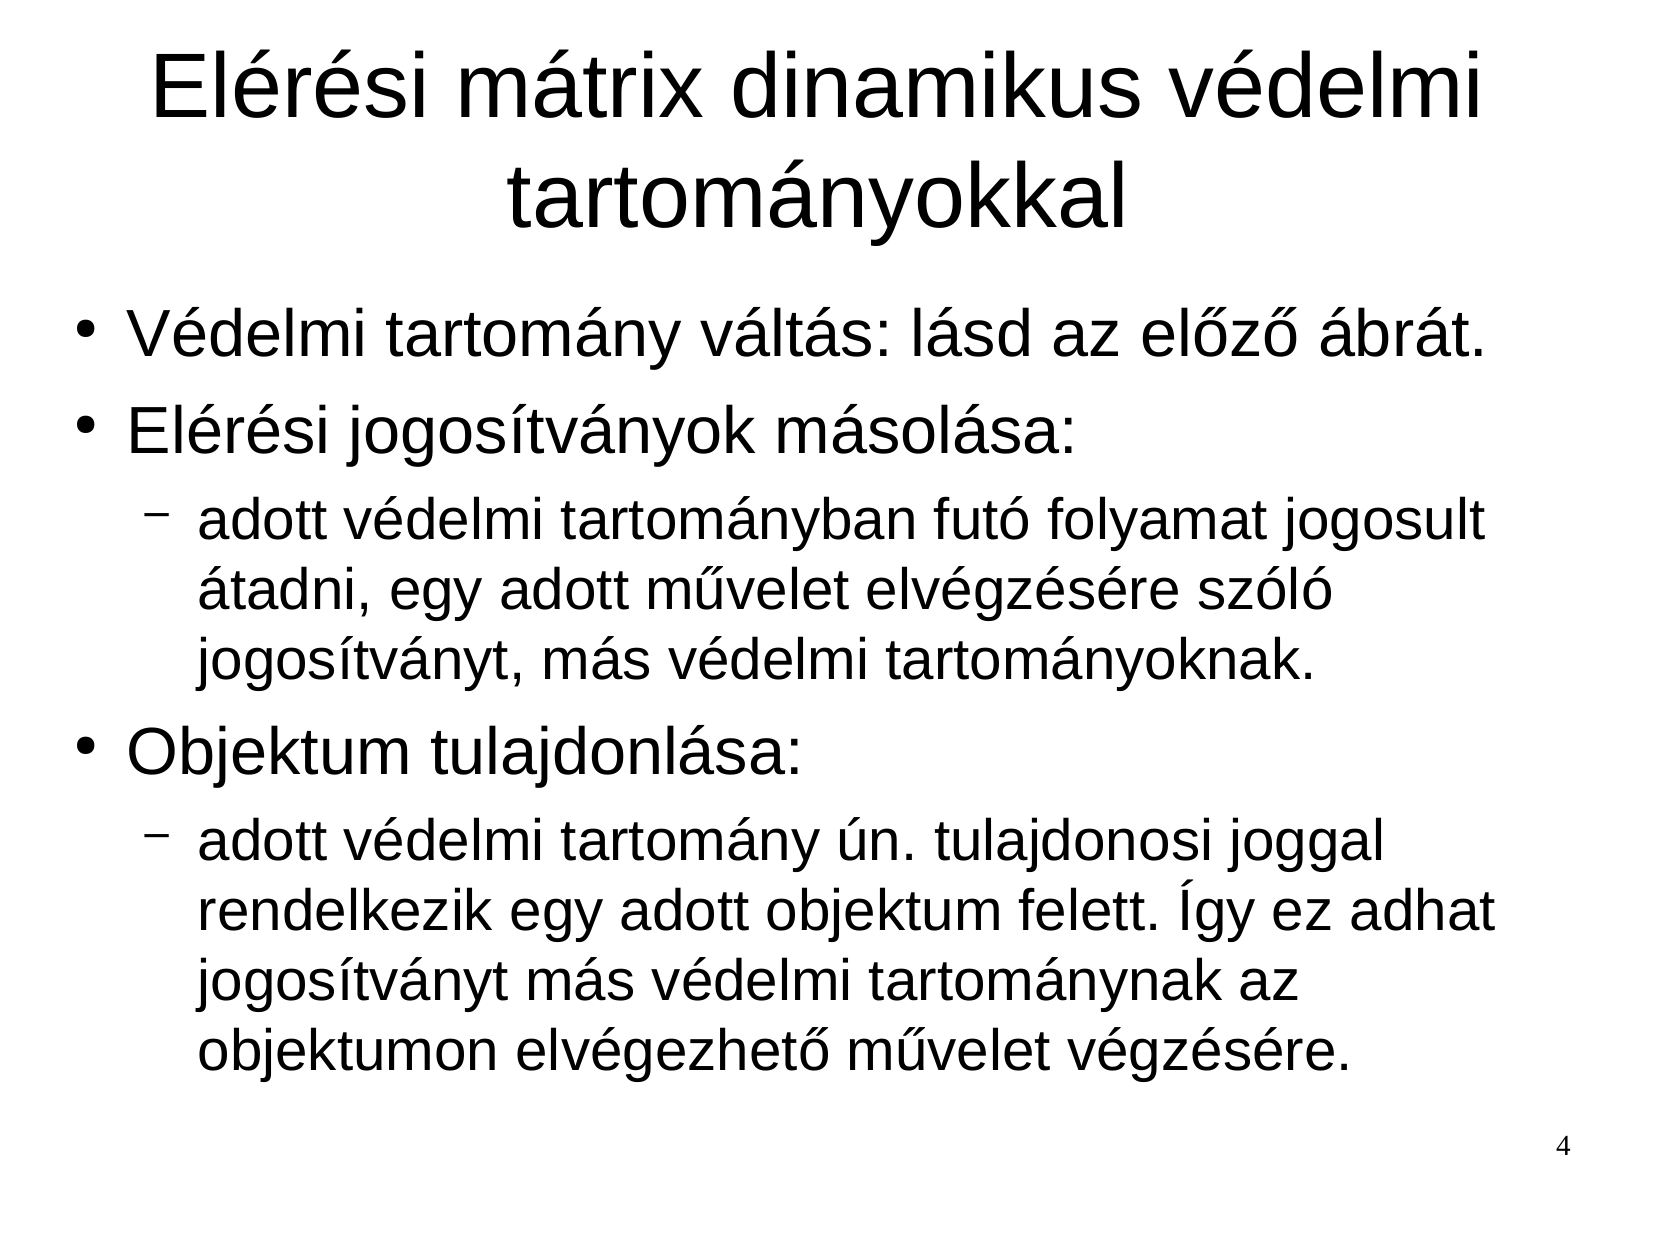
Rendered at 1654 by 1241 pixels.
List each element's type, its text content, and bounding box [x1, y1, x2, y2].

list Védelmi tartomány váltás: lásd az előző ábrát. Elérési jogosítványok másolása: adott védelmi tartományban futó folyamat jogosult átadni, egy adott művelet elvégzésére szóló jogosítványt, más védelmi tartományoknak. Objektum tulajdonlása: adott védelmi tartomány ún. tulajdonosi joggal rendelkezik egy adott objektum felett. Így ez adhat jogosítványt más védelmi tartománynak az objektumon elvégezhető művelet végzésére. [41, 282, 1616, 1204]
title Elérési mátrix dinamikus védelmi tartományokkal [115, 32, 1521, 240]
